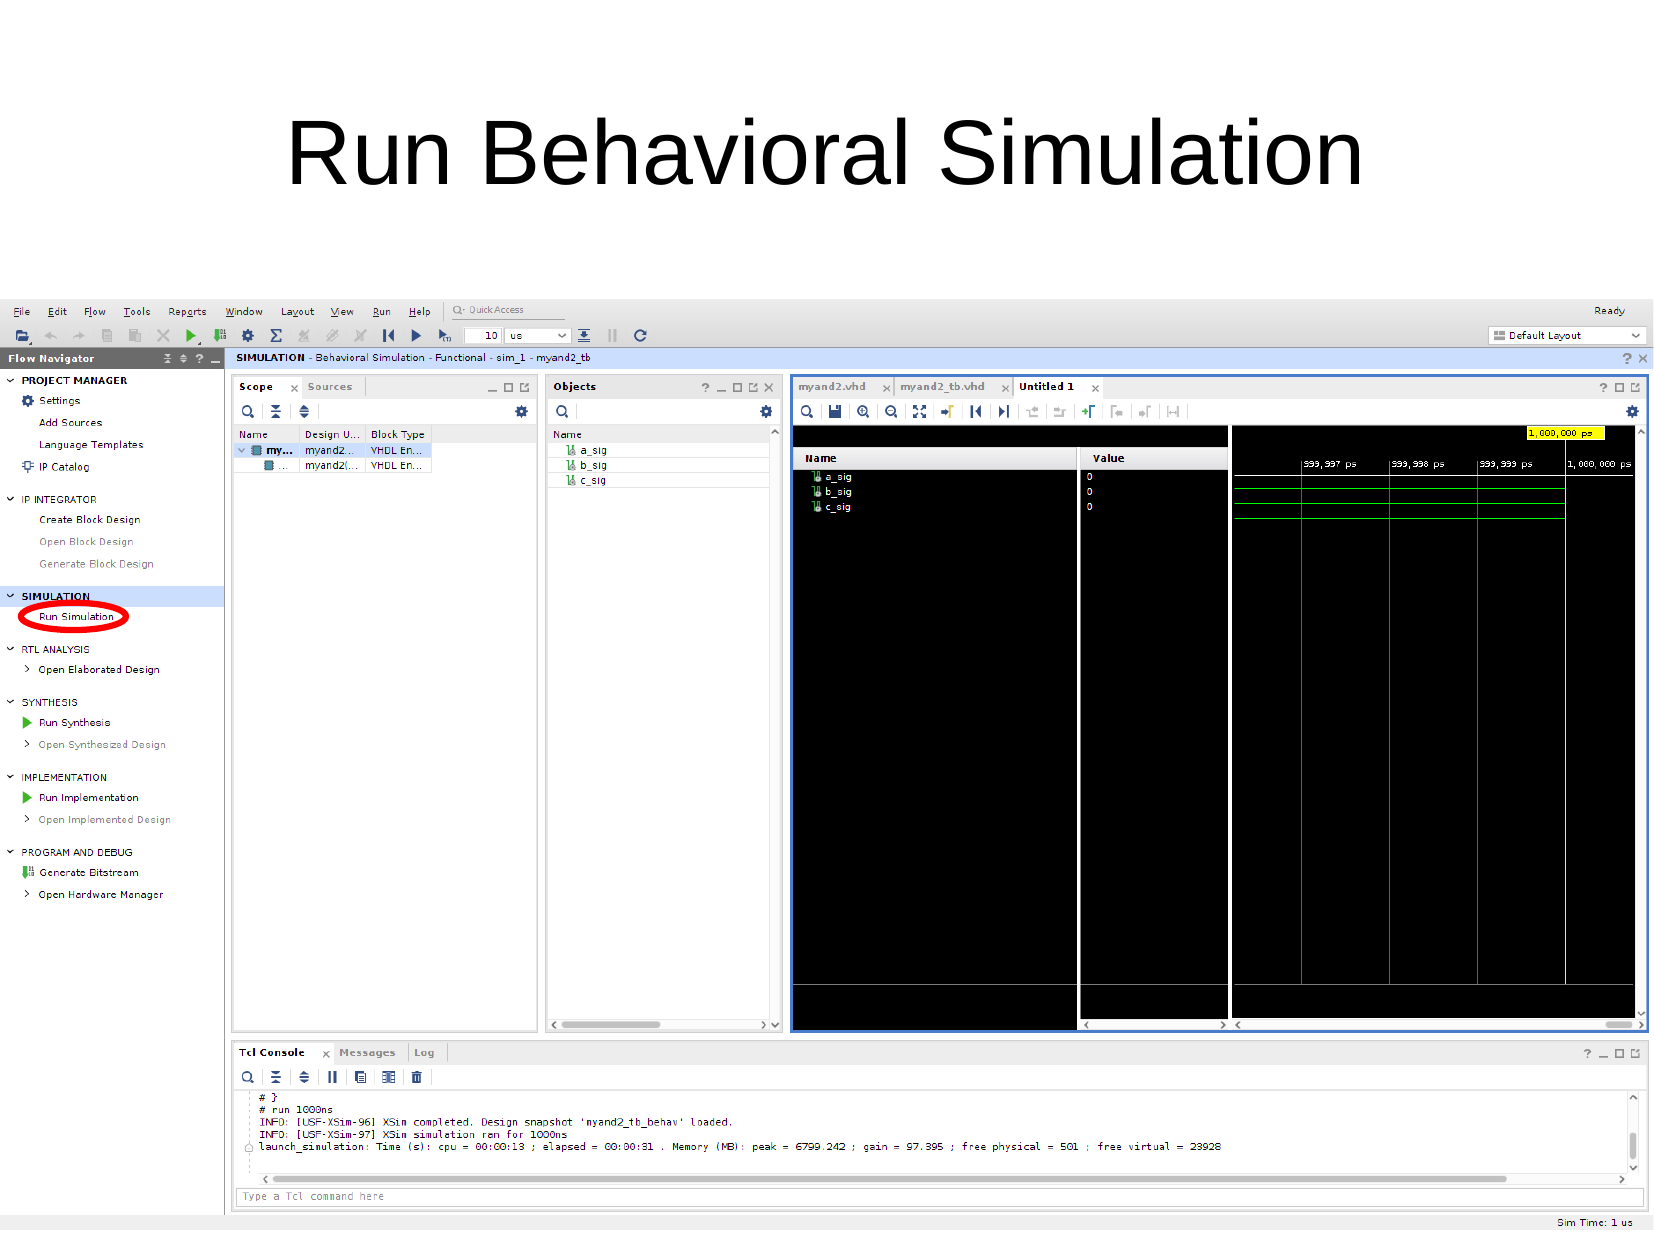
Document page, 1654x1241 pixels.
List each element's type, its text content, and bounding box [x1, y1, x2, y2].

picture [0, 299, 1654, 1230]
title Run Behavioral Simulation [82, 49, 1571, 257]
